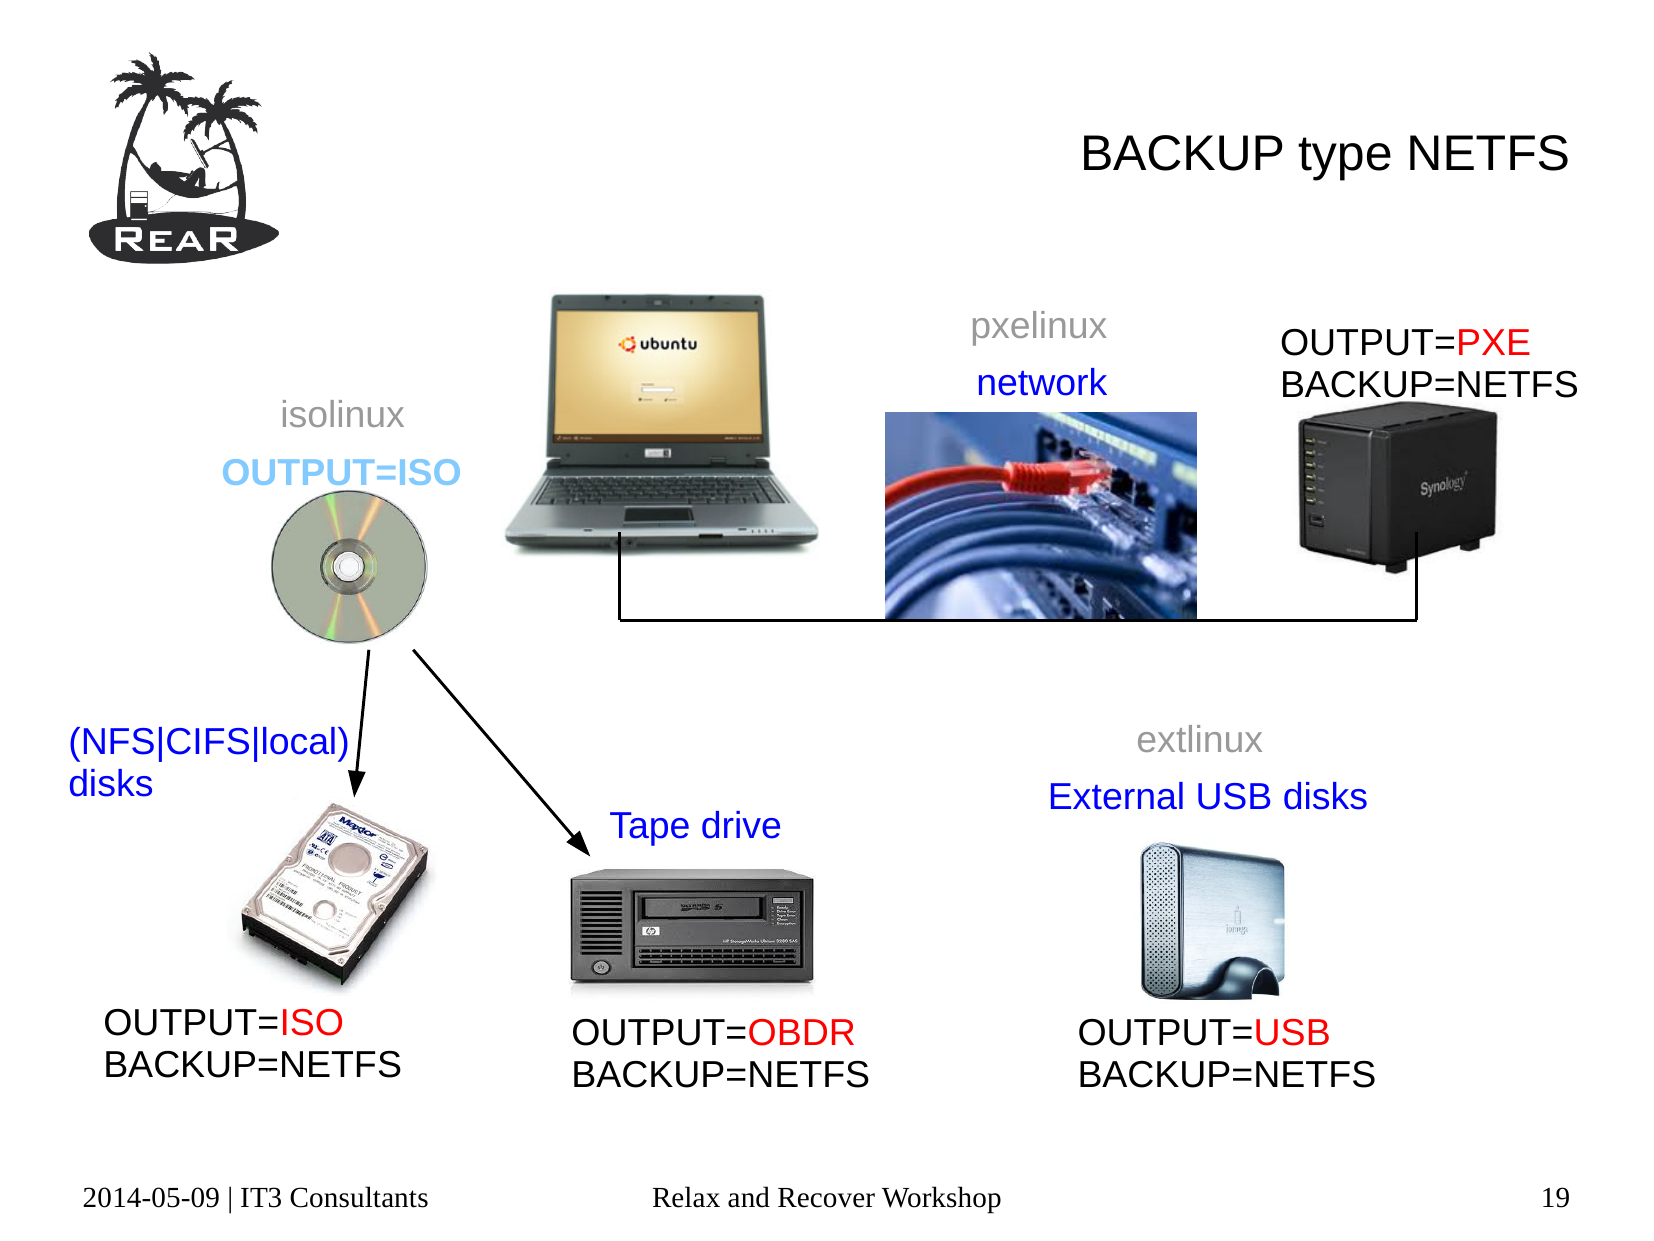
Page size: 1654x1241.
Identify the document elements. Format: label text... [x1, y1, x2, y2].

text_box pxelinux [955, 297, 1123, 355]
text_box (NFS|CIFS|local) disks [53, 713, 401, 812]
text_box Tape drive [594, 797, 798, 855]
text_box OUTPUT=USB BACKUP=NETFS [1062, 1004, 1392, 1103]
text_box OUTPUT=ISO [206, 444, 478, 501]
picture [1092, 826, 1329, 1004]
text_box isolinux [265, 386, 421, 443]
picture [885, 412, 1197, 619]
picture [265, 501, 431, 650]
text_box External USB disks [1033, 767, 1384, 825]
text_box extlinux [1121, 711, 1279, 768]
picture [88, 52, 279, 266]
text_box OUTPUT=OBDR BACKUP=NETFS [556, 1004, 886, 1103]
picture [501, 287, 821, 562]
picture [227, 797, 443, 997]
text_box OUTPUT=ISO BACKUP=NETFS [88, 993, 418, 1093]
picture [560, 856, 827, 1004]
text_box OUTPUT=PXE BACKUP=NETFS [1265, 314, 1594, 414]
text_box network [961, 355, 1123, 412]
title BACKUP type NETFS [295, 49, 1571, 257]
picture [1269, 414, 1533, 621]
